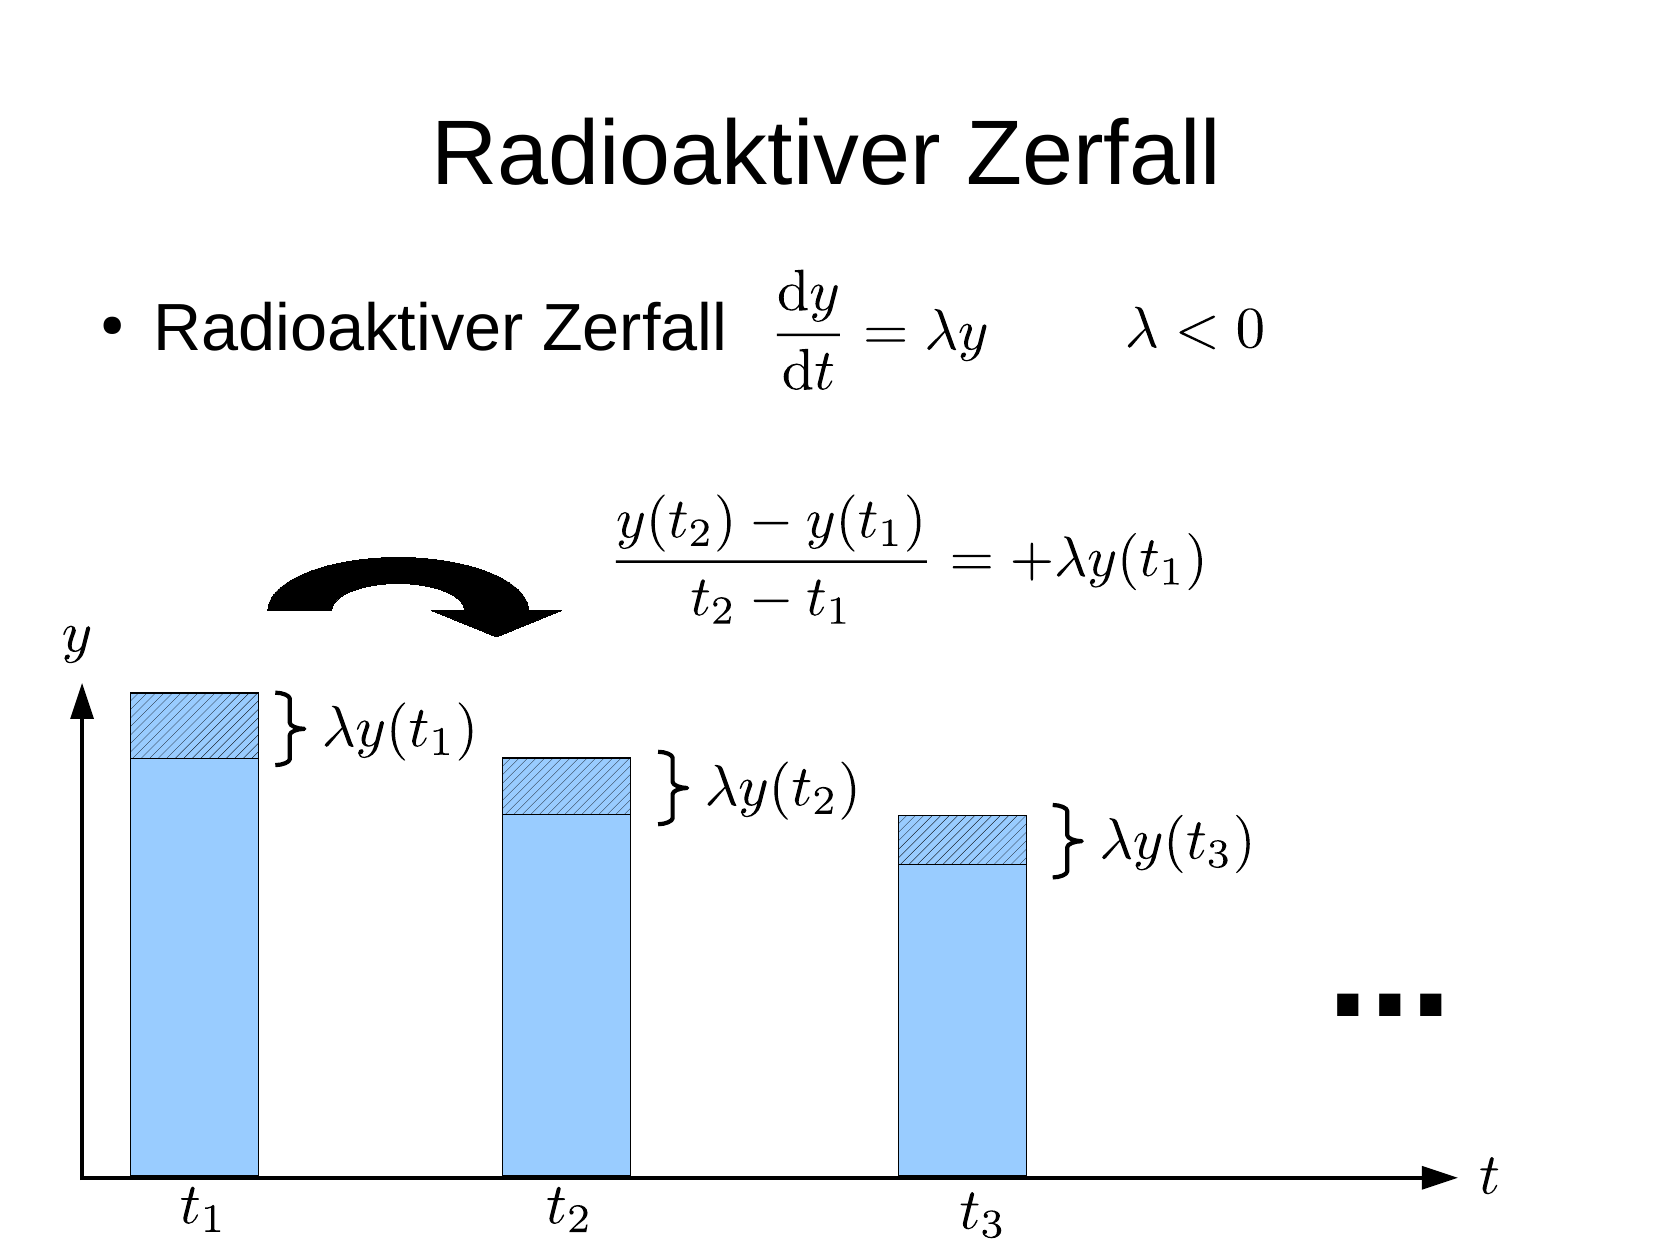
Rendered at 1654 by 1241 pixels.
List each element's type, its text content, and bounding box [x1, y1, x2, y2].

text_box [545, 1186, 591, 1233]
text_box [1099, 814, 1256, 874]
text_box [130, 692, 259, 1176]
text_box [267, 557, 562, 637]
text_box ... [1312, 873, 1468, 1056]
text_box [898, 815, 1027, 1176]
text_box [776, 269, 989, 390]
text_box [502, 757, 631, 1176]
text_box [1124, 306, 1265, 350]
title Radioaktiver Zerfall [82, 56, 1571, 250]
text_box [179, 1186, 224, 1232]
text_box [704, 761, 861, 820]
list Radioaktiver Zerfall [82, 290, 1571, 1094]
text_box [321, 702, 478, 761]
text_box [1478, 1157, 1500, 1195]
text_box [615, 494, 1208, 624]
text_box [959, 1192, 1004, 1239]
text_box [61, 625, 93, 664]
